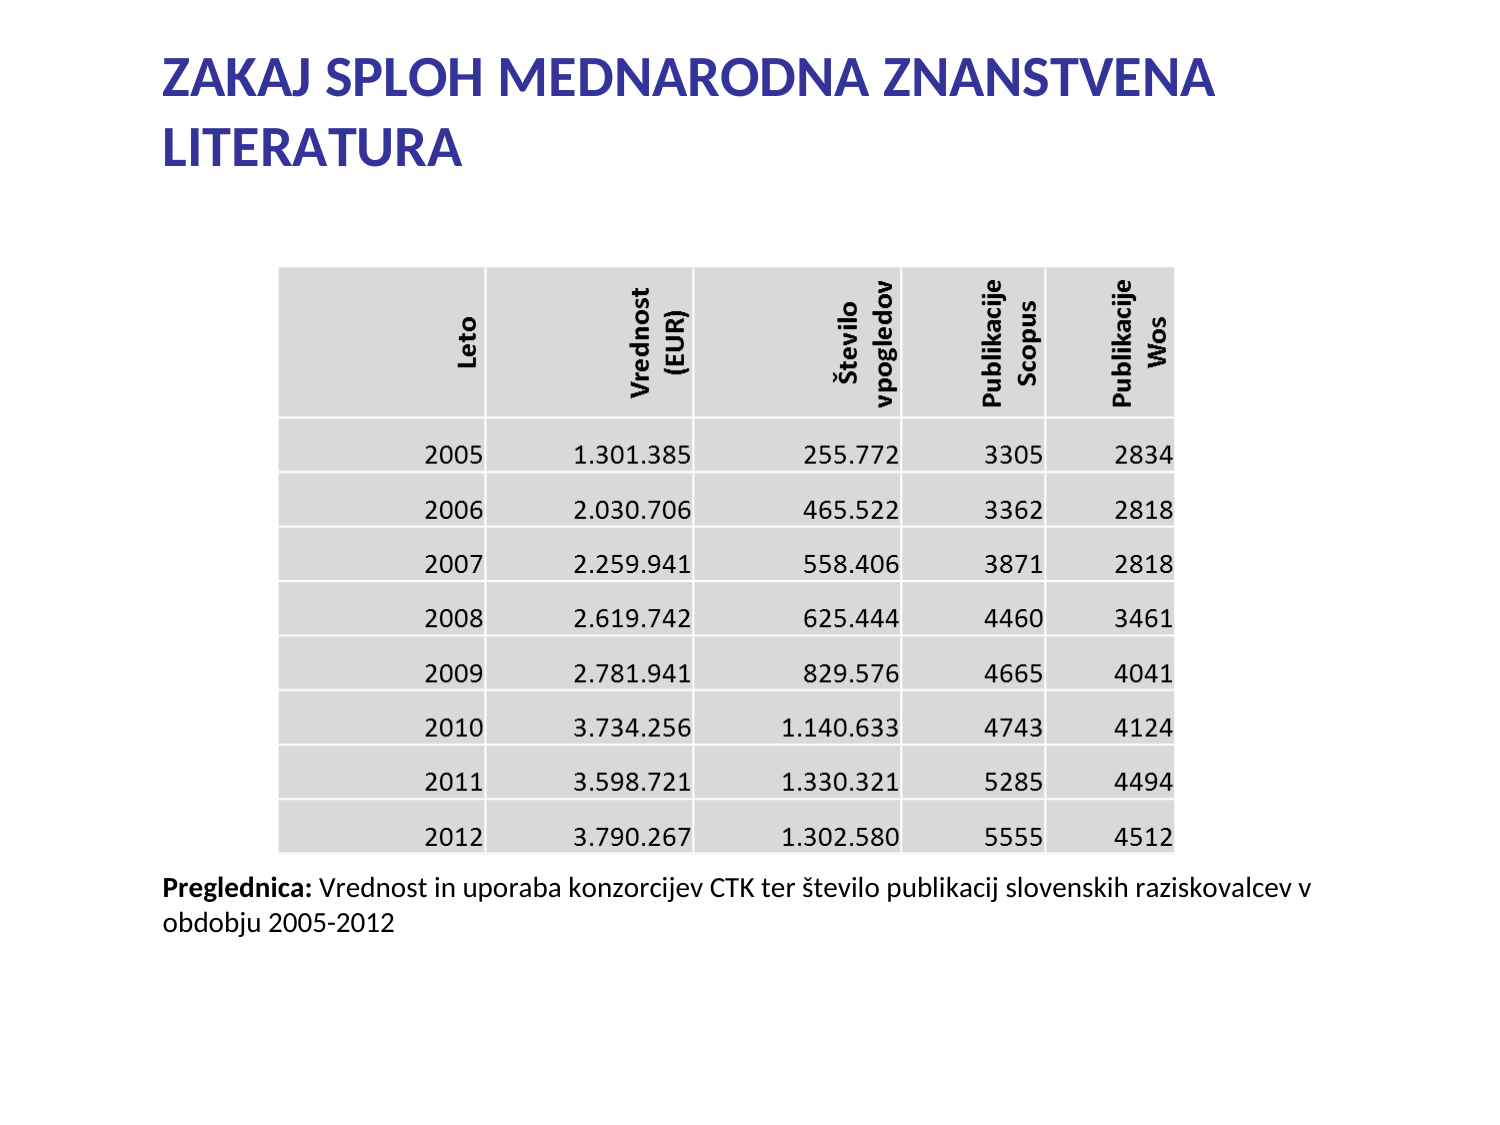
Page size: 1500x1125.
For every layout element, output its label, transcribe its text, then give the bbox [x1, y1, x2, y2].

title ZAKAJ SPLOH MEDNARODNA ZNANSTVENA LITERATURA Preglednica: Vrednost in uporaba konzorcijev CTK ter število publikacij slovenskih raziskovalcev v obdobju 2005-2012 [147, 31, 1423, 947]
picture [277, 266, 1191, 871]
